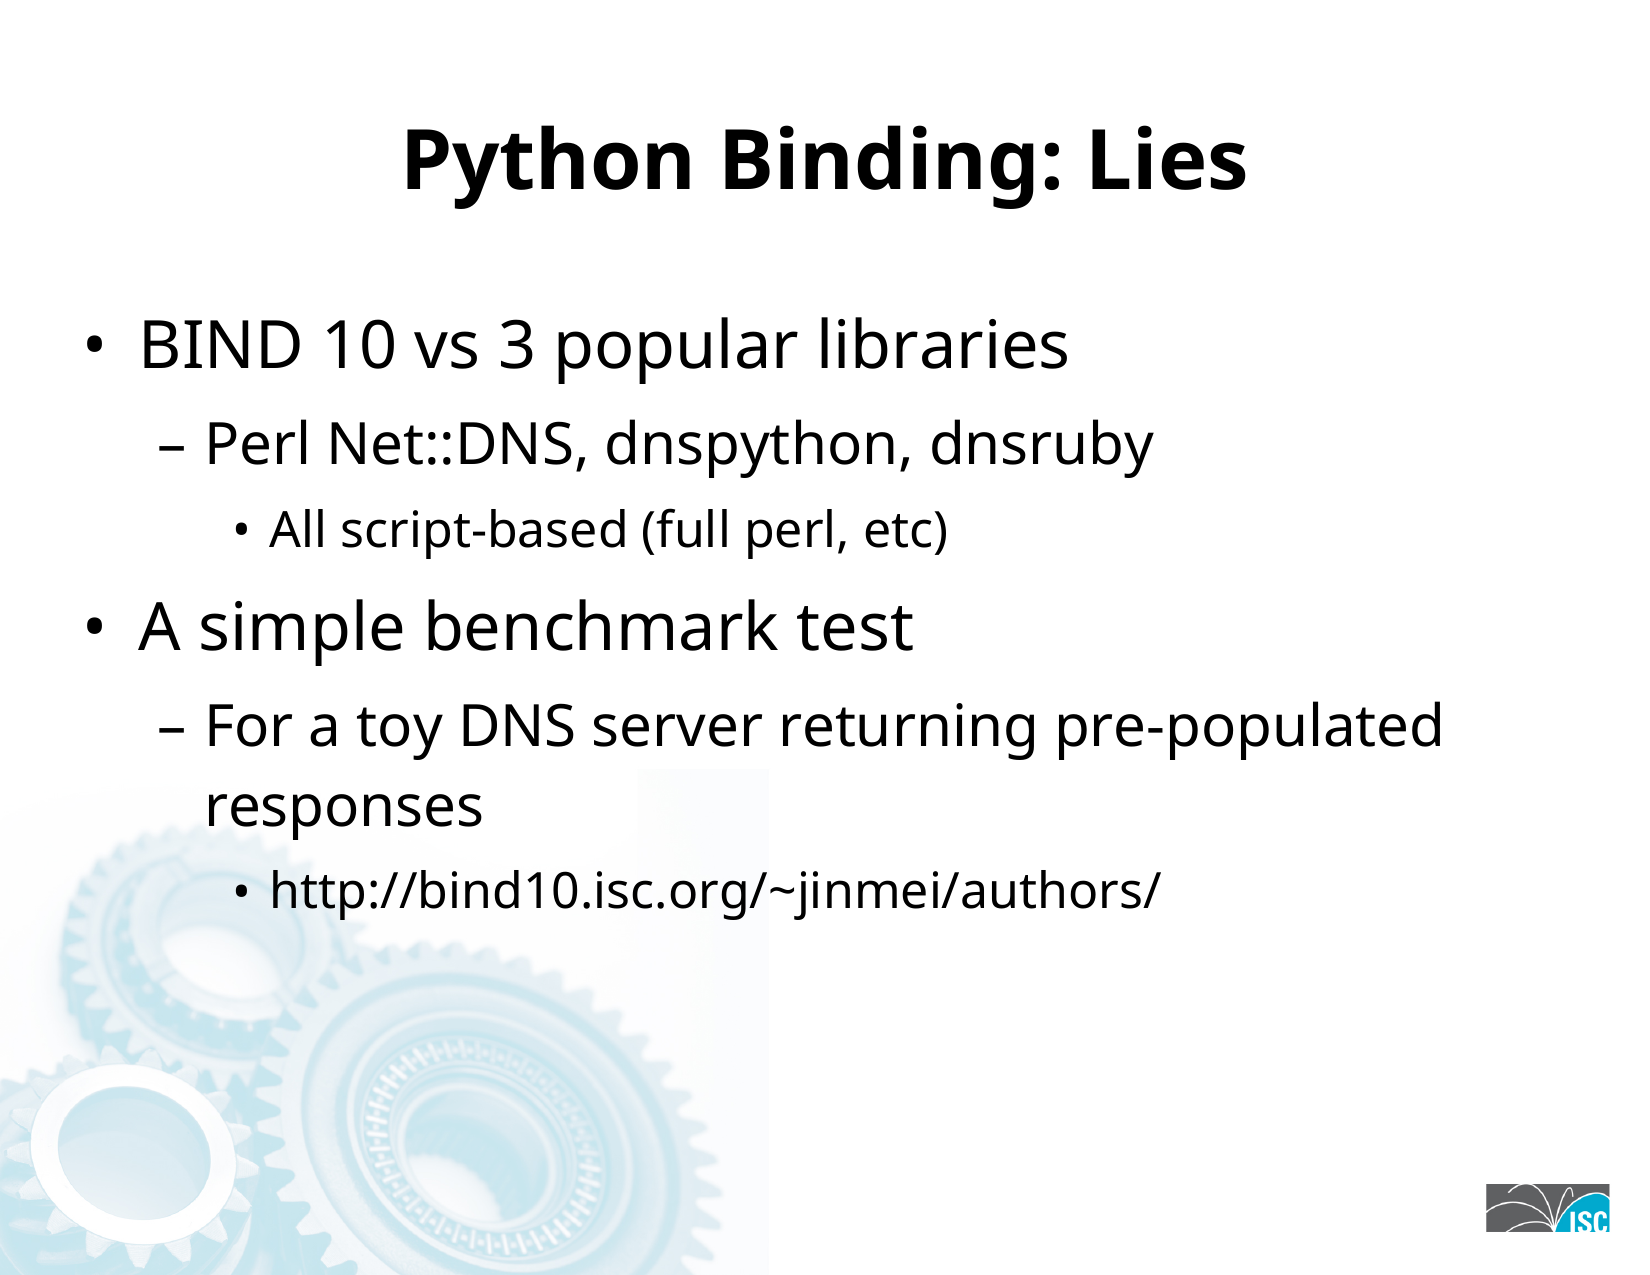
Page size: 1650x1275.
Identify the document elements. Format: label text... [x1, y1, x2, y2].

list BIND 10 vs 3 popular libraries Perl Net::DNS, dnspython, dnsruby All script-based (full perl, etc) A simple benchmark test For a toy DNS server returning pre-populated responses http://bind10.isc.org/~jinmei/authors/ [82, 297, 1568, 1128]
picture [0, 0, 1650, 1275]
title Python Binding: Lies [82, 35, 1568, 280]
